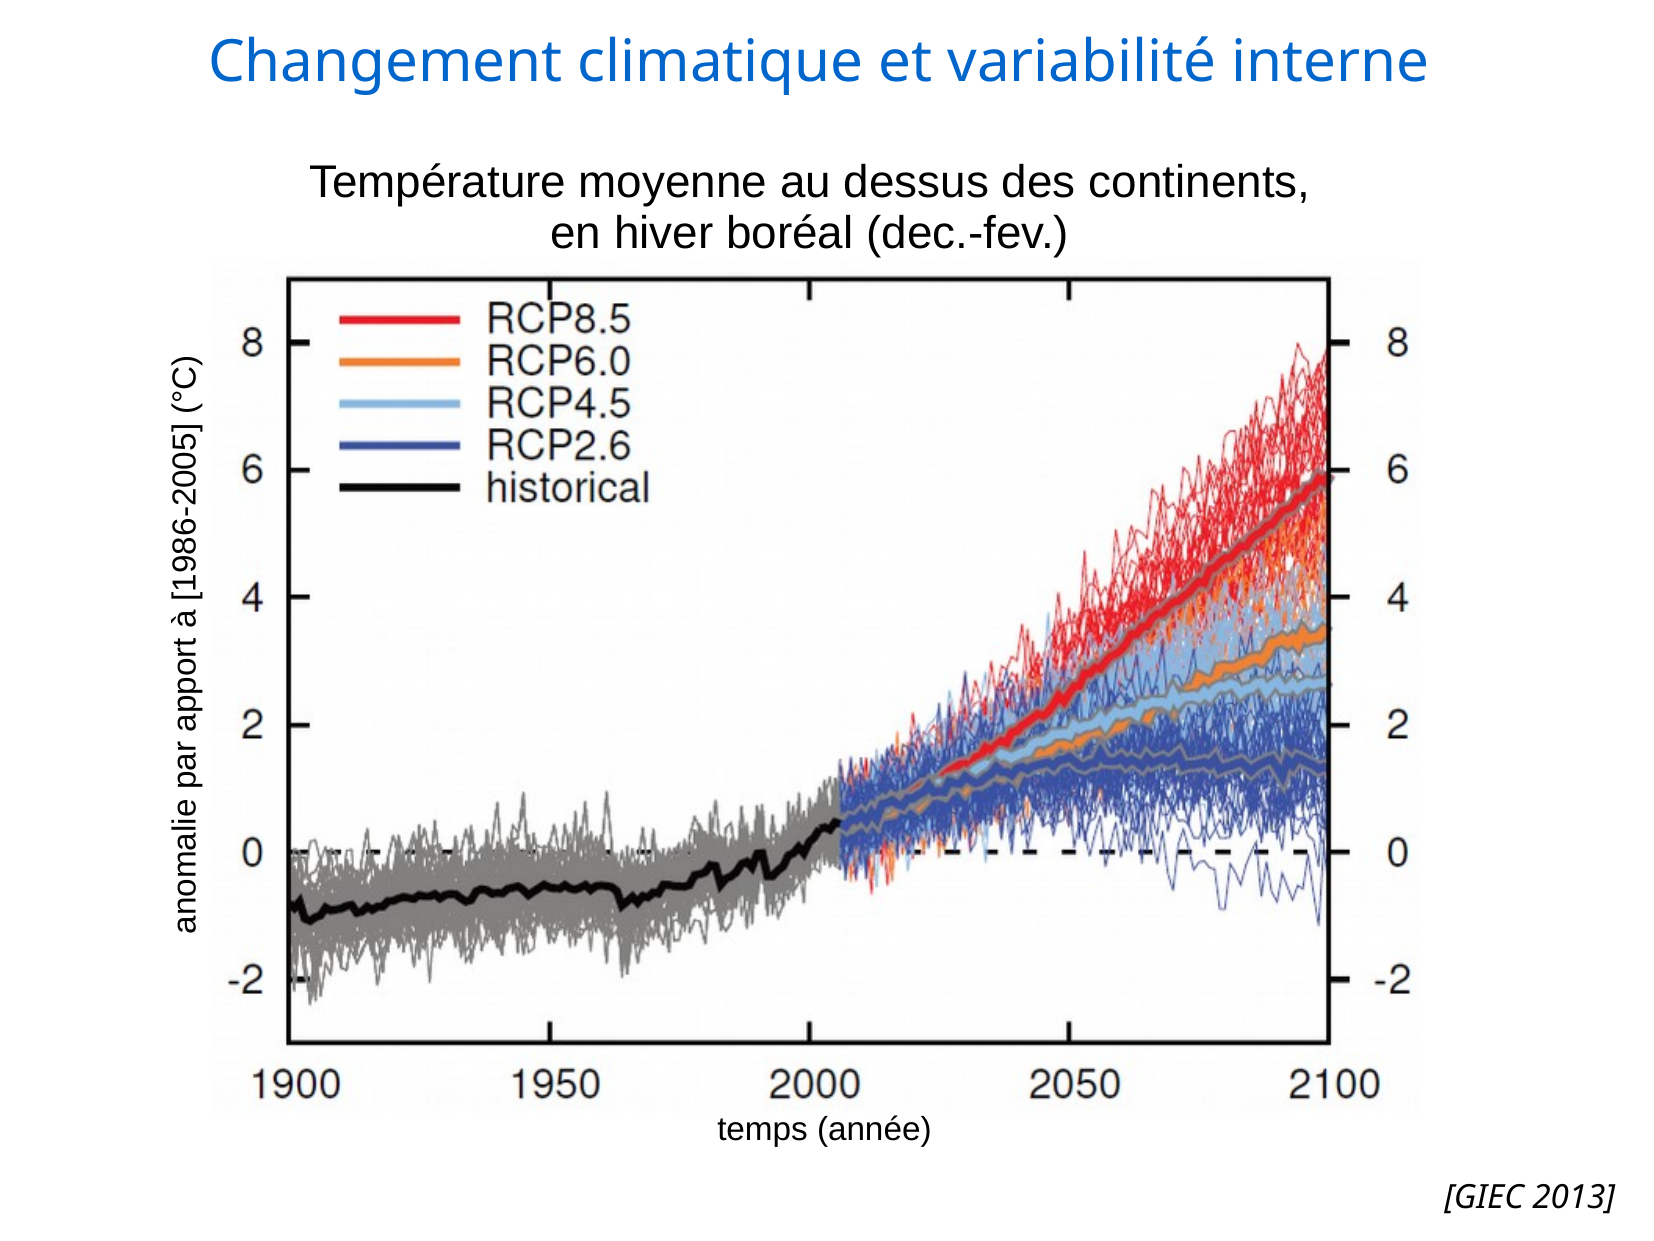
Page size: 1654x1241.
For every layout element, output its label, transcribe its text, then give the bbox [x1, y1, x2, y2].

text_box anomalie par apport à [1986-2005] (°C) [158, 151, 211, 1138]
text_box [GIEC 2013] [1163, 1167, 1631, 1223]
text_box Température moyenne au dessus des continents, en hiver boréal (dec.-fev.) [288, 148, 1332, 266]
picture [213, 259, 1422, 1119]
text_box temps (année) [643, 1102, 1006, 1155]
text_box Changement climatique et variabilité interne [37, 16, 1600, 121]
